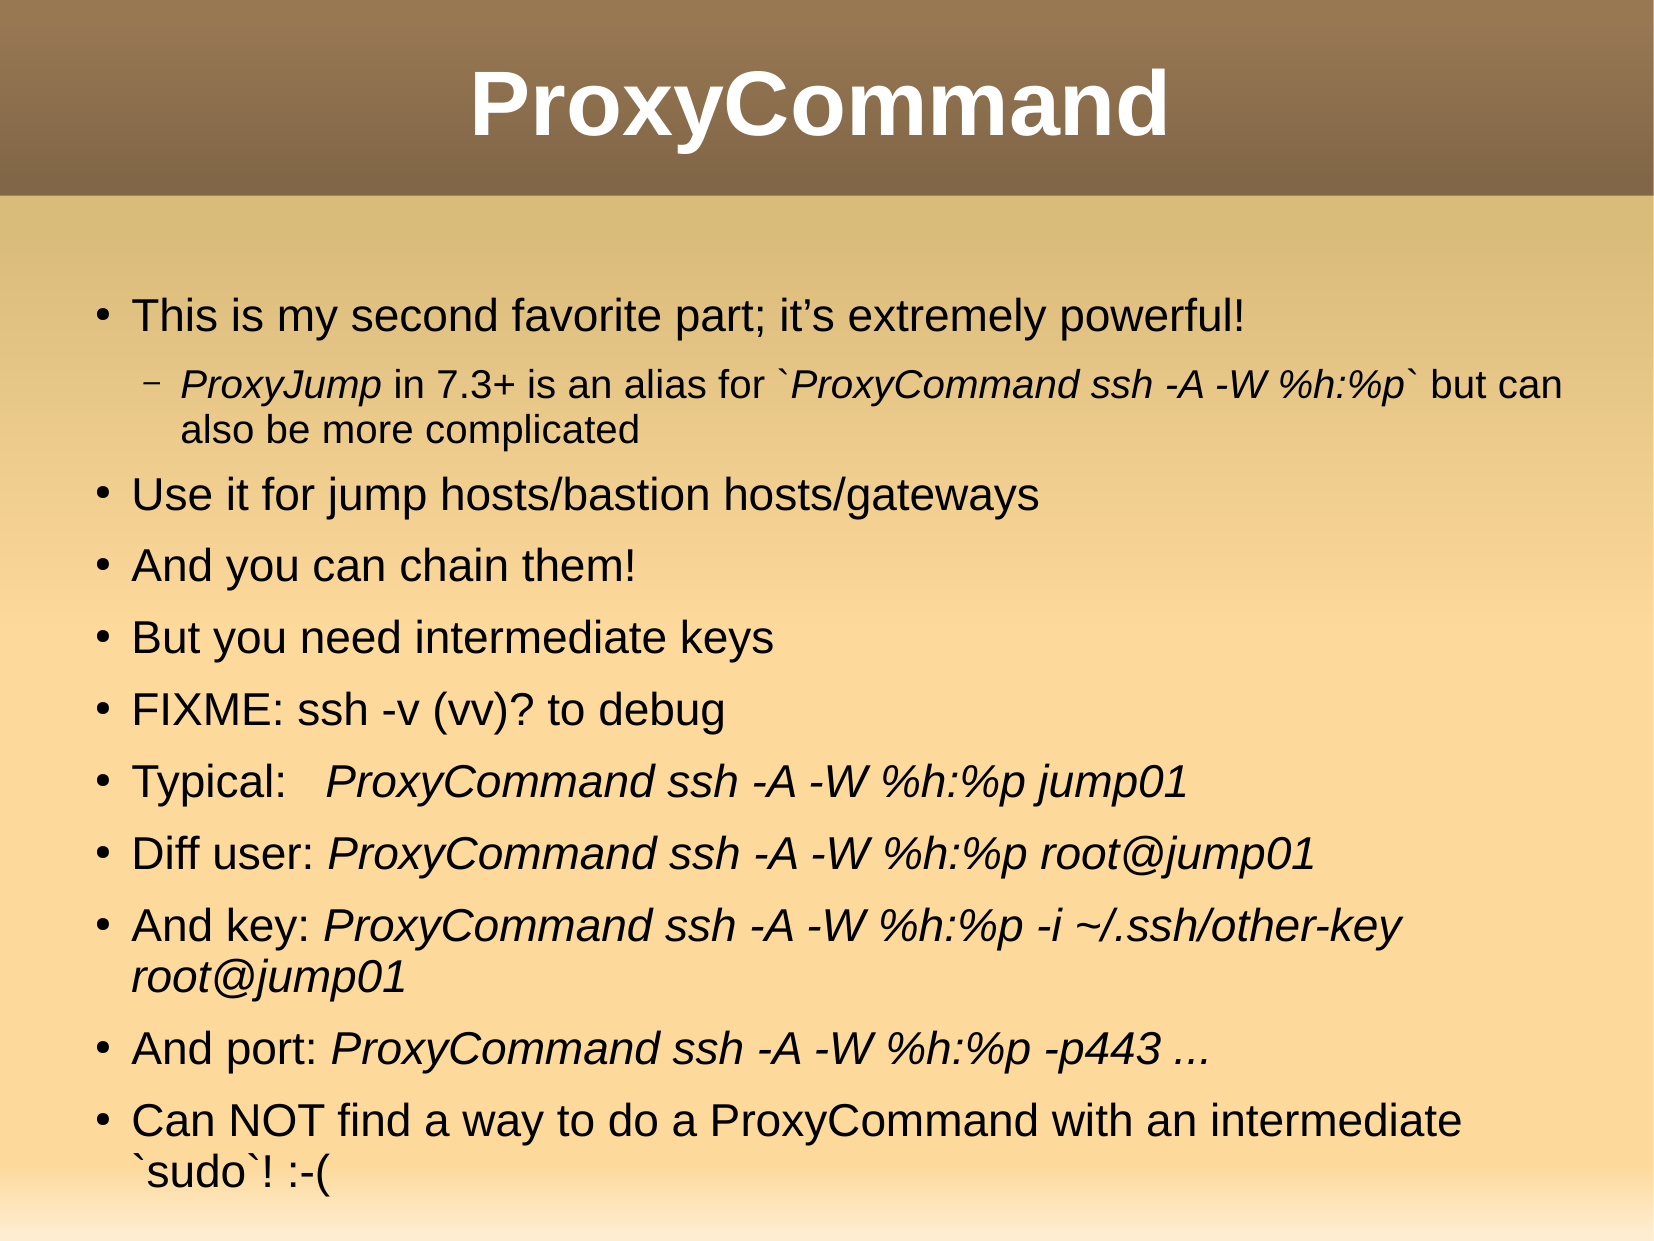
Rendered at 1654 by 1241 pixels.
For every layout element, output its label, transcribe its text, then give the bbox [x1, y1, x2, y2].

picture [0, 0, 1654, 1241]
title ProxyCommand [76, 0, 1565, 208]
list This is my second favorite part; it’s extremely powerful! ProxyJump in 7.3+ is an alias for `ProxyCommand ssh -A -W %h:%p` but can also be more complicated Use it for jump hosts/bastion hosts/gateways And you can chain them! But you need intermediate keys FIXME: ssh -v (vv)? to debug Typical: ProxyCommand ssh -A -W %h:%p jump01 Diff user: ProxyCommand ssh -A -W %h:%p root@jump01 And key: ProxyCommand ssh -A -W %h:%p -i ~/.ssh/other-key root@jump01 And port: ProxyCommand ssh -A -W %h:%p -p443 ... Can NOT find a way to do a ProxyCommand with an intermediate `sudo`! :-( [82, 290, 1571, 1202]
